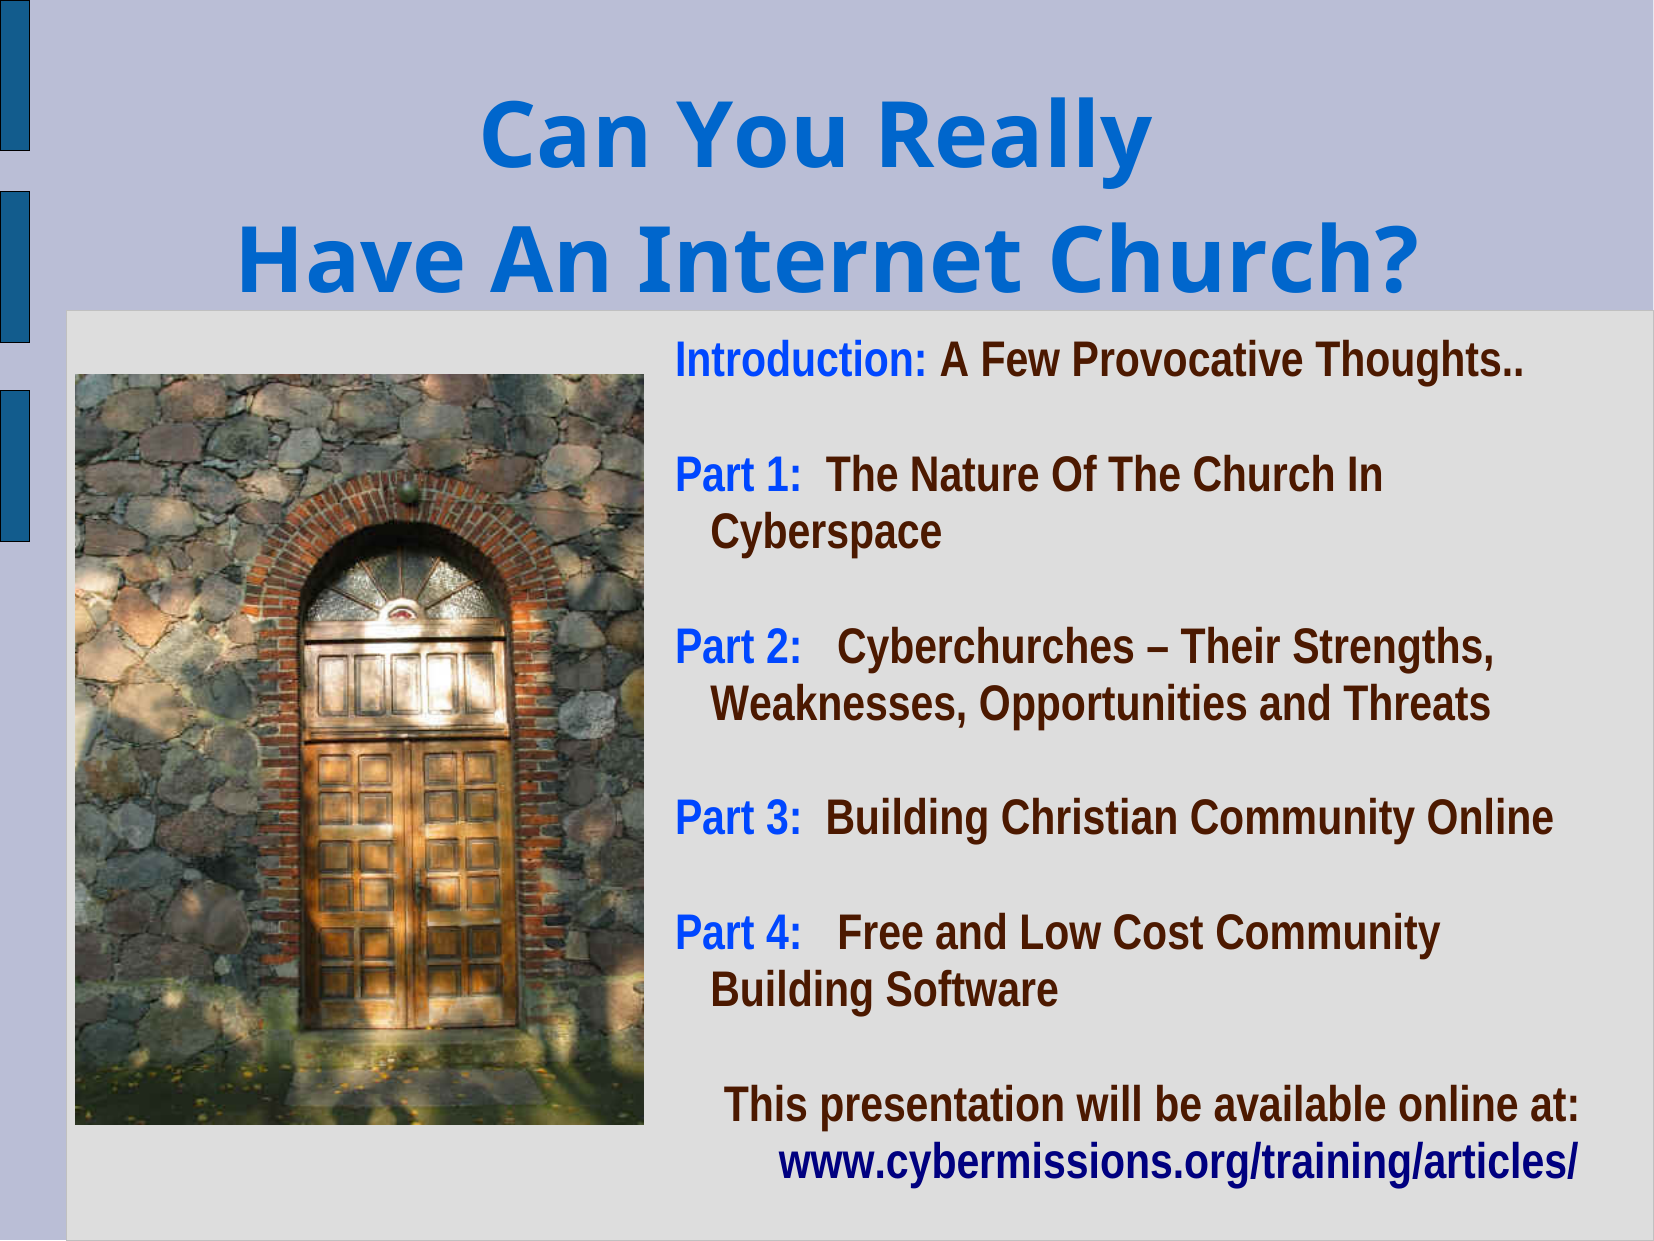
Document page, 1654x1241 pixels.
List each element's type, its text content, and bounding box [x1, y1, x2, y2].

subtitle Introduction: A Few Provocative Thoughts.. Part 1: The Nature Of The Church In Cyberspace Part 2: Cyberchurches – Their Strengths, Weaknesses, Opportunities and Threats Part 3: Building Christian Community Online Part 4: Free and Low Cost Community Building Software This presentation will be available online at:www.cybermissions.org/training/articles/ [675, 337, 1613, 1182]
picture [75, 374, 644, 1126]
title Can You Really Have An Internet Church? [121, 81, 1534, 309]
